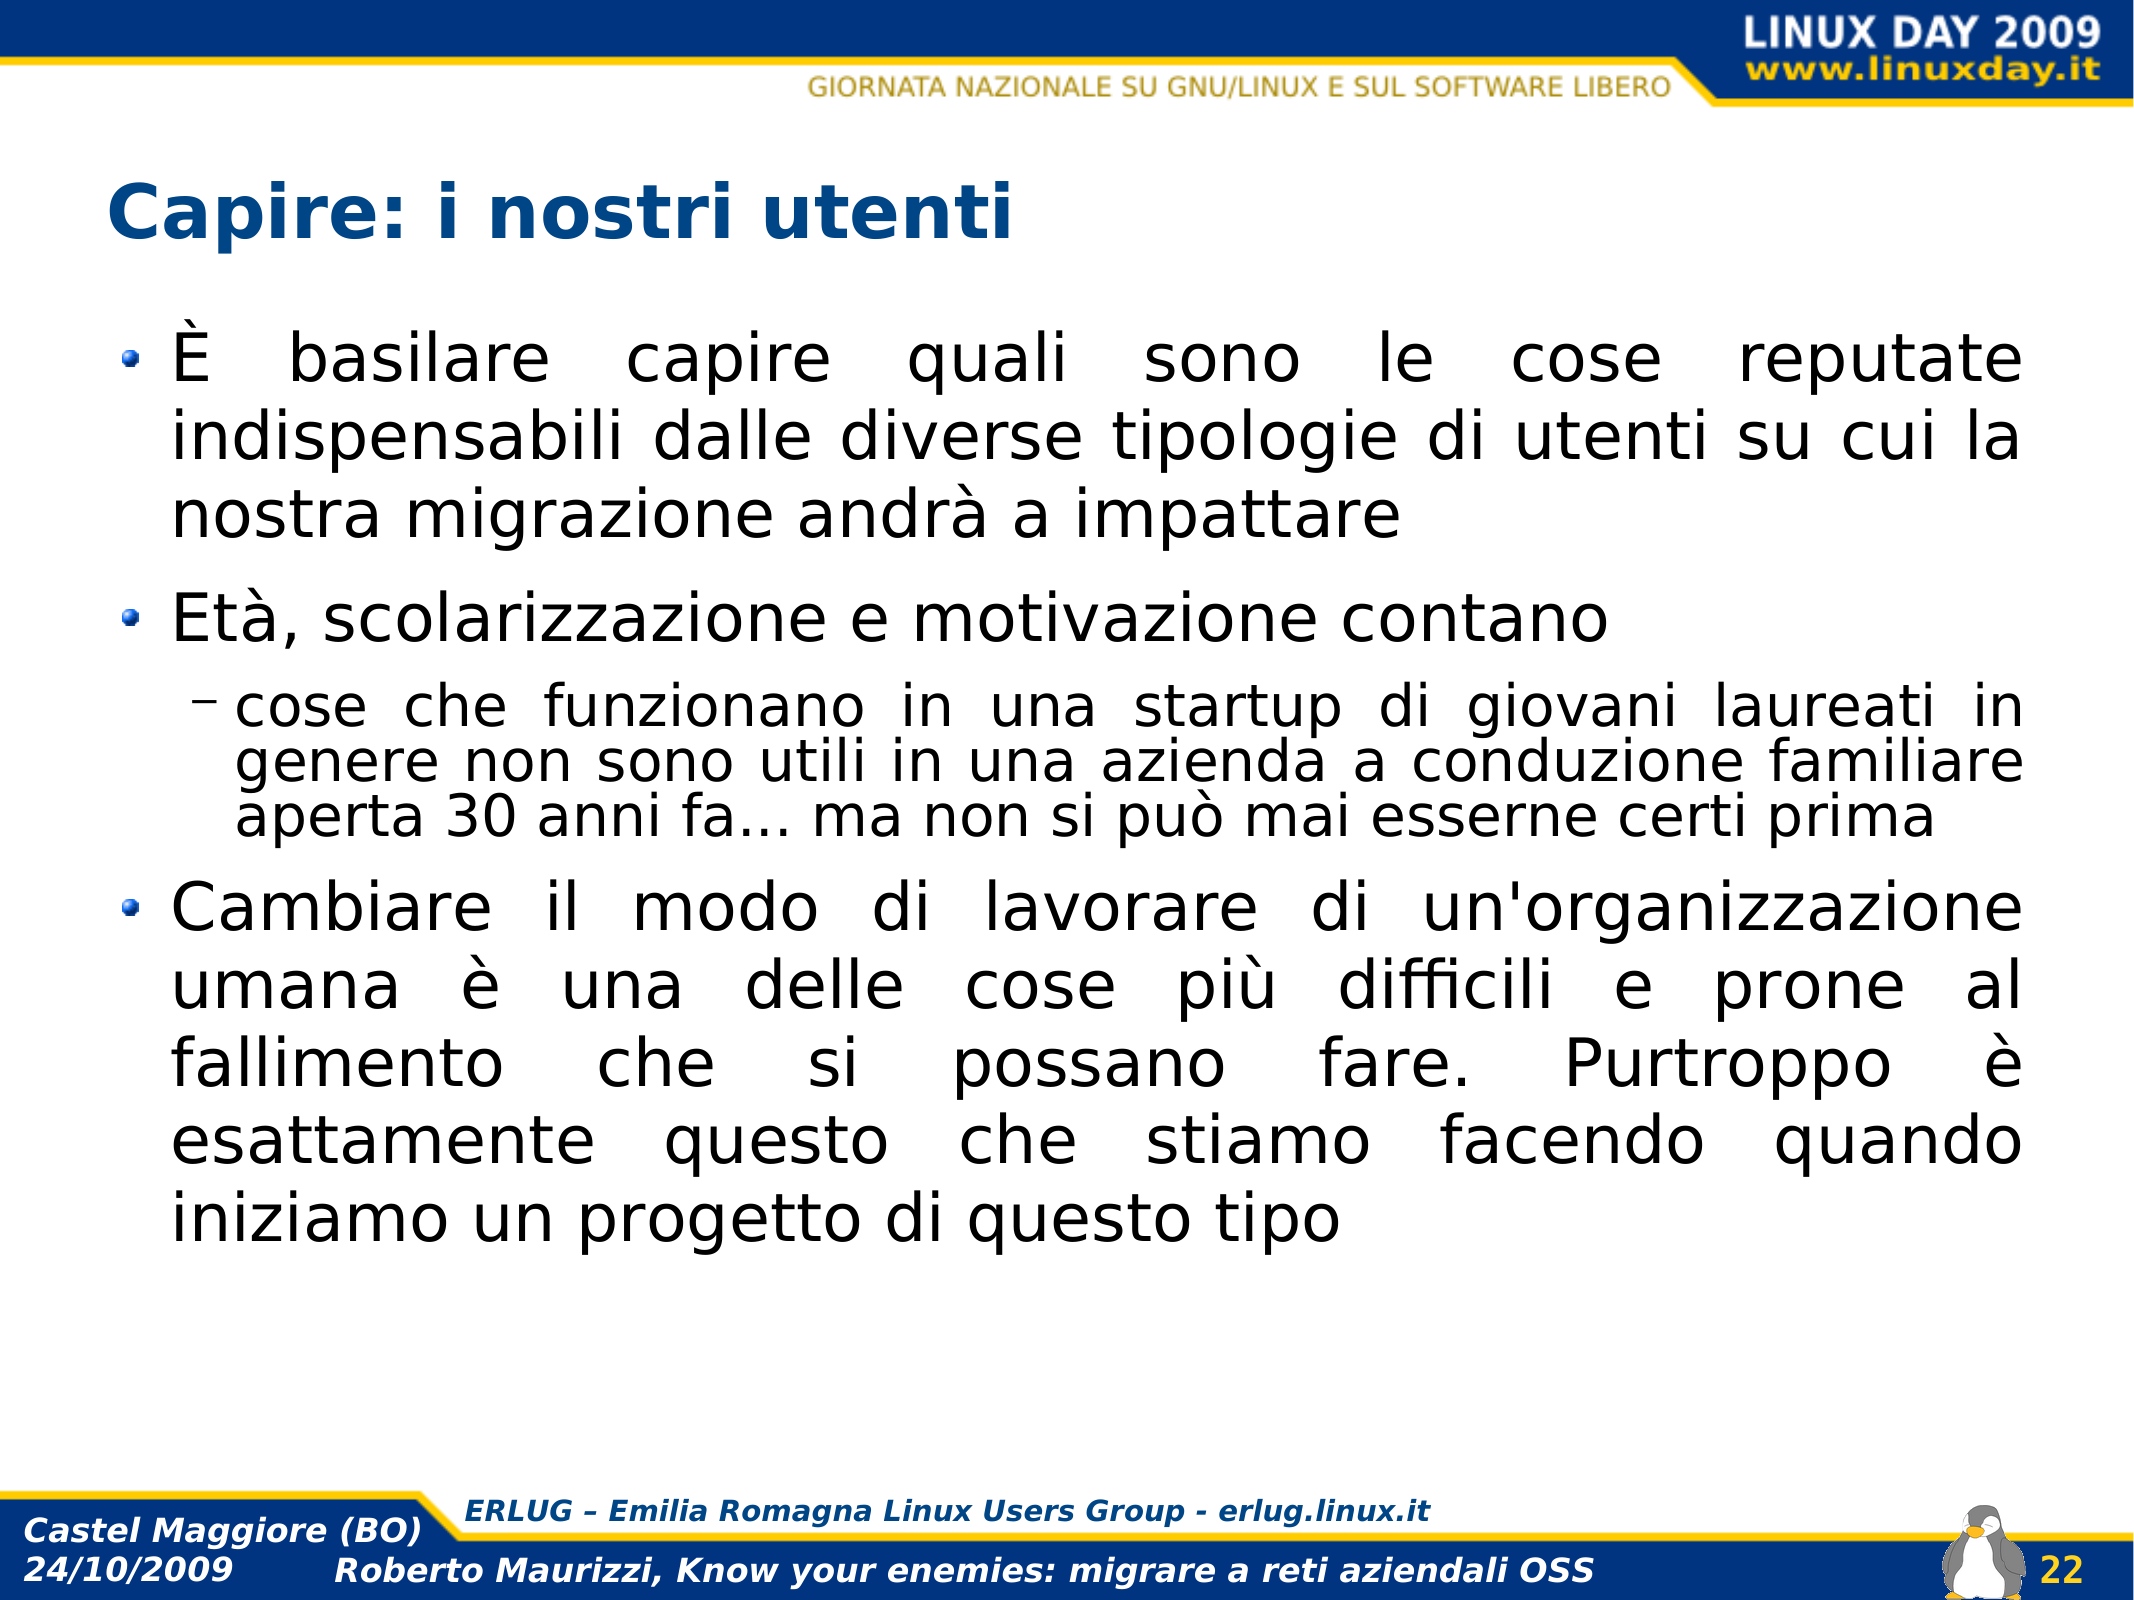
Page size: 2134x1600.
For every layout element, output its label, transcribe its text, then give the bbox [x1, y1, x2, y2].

title Capire: i nostri utenti [106, 159, 2080, 267]
picture [0, 0, 2134, 1600]
list È basilare capire quali sono le cose reputate indispensabili dalle diverse tipologie di utenti su cui la nostra migrazione andrà a impattare Età, scolarizzazione e motivazione contano cose che funzionano in una startup di giovani laureati in genere non sono utili in una azienda a conduzione familiare aperta 30 anni fa... ma non si può mai esserne certi prima Cambiare il modo di lavorare di un'organizzazione umana è una delle cose più difficili e prone al fallimento che si possano fare. Purtroppo è esattamente questo che stiamo facendo quando iniziamo un progetto di questo tipo [106, 319, 2027, 1441]
